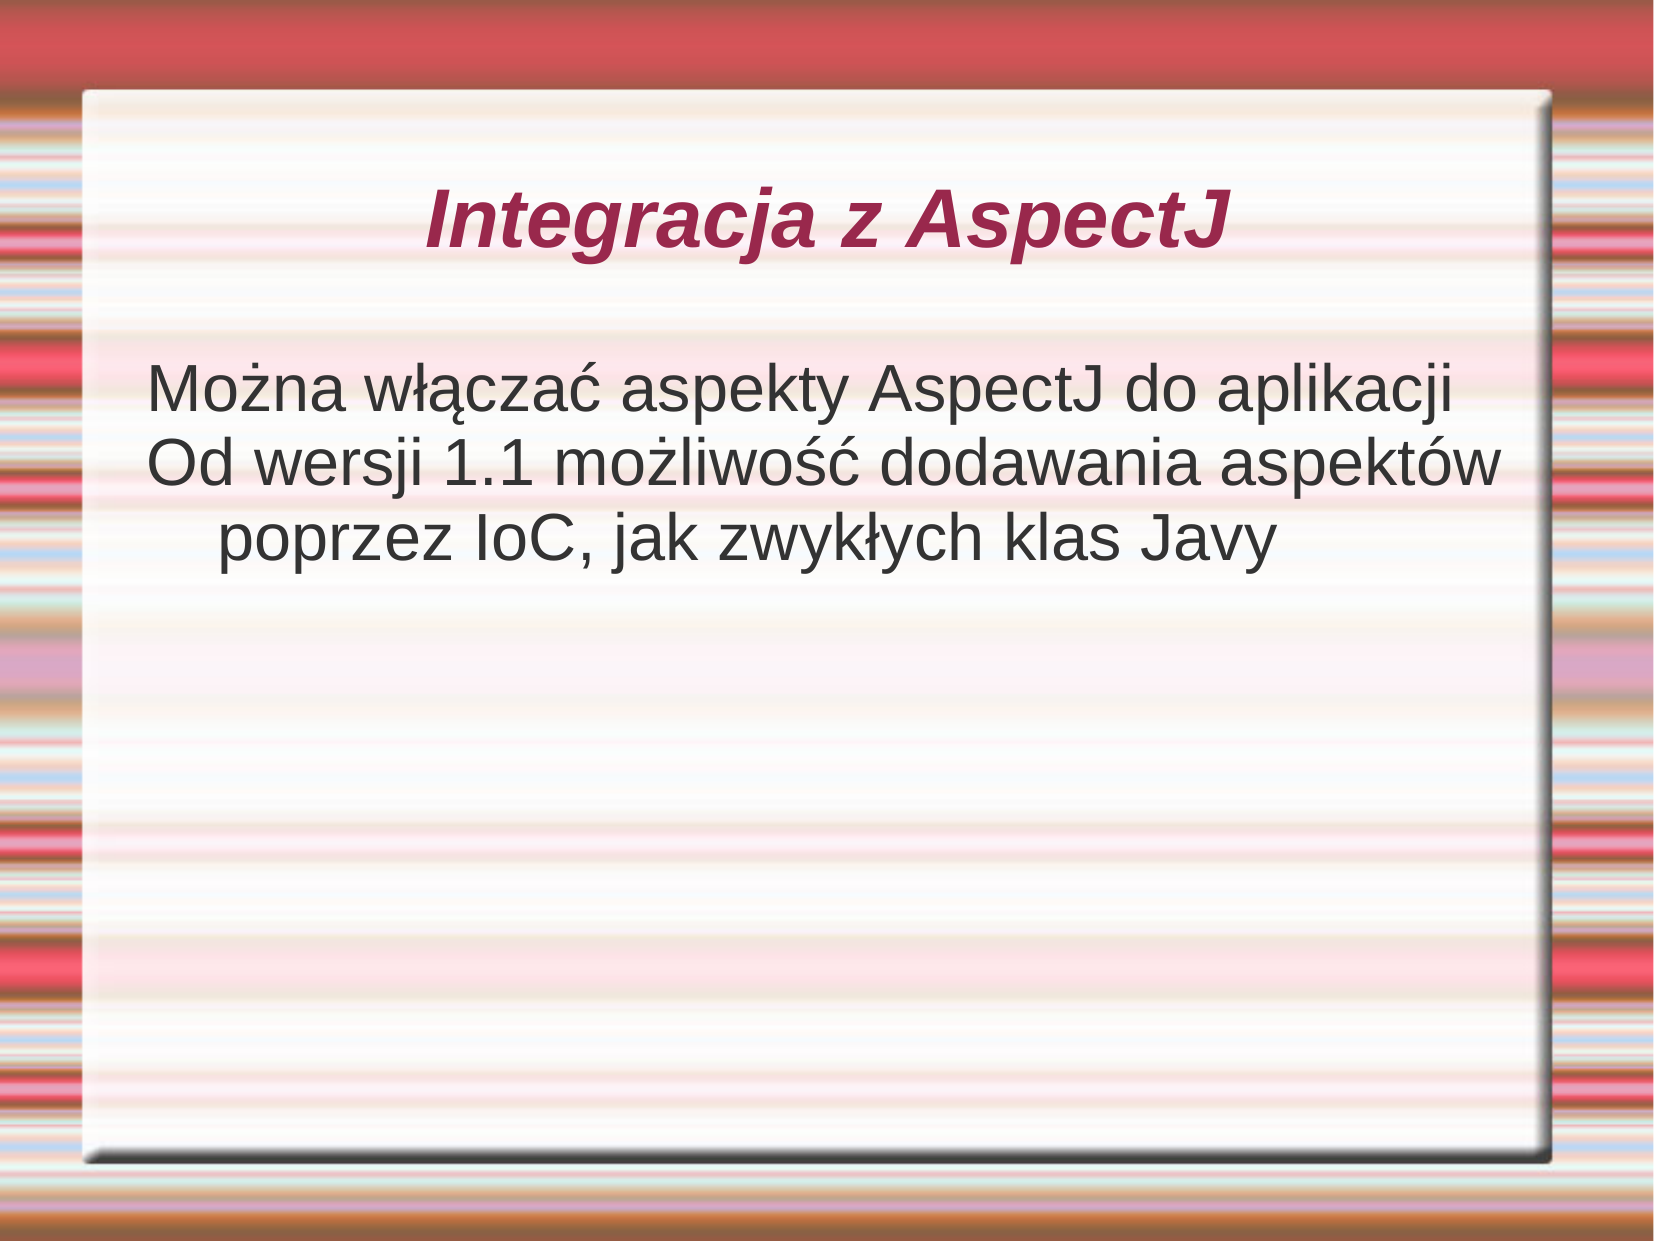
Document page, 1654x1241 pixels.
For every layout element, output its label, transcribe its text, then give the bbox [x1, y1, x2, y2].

list Można włączać aspekty AspectJ do aplikacji Od wersji 1.1 możliwość dodawania aspektów poprzez IoC, jak zwykłych klas Javy [134, 350, 1516, 1133]
title Integracja z AspectJ [121, 114, 1534, 322]
picture [0, 0, 1654, 1241]
